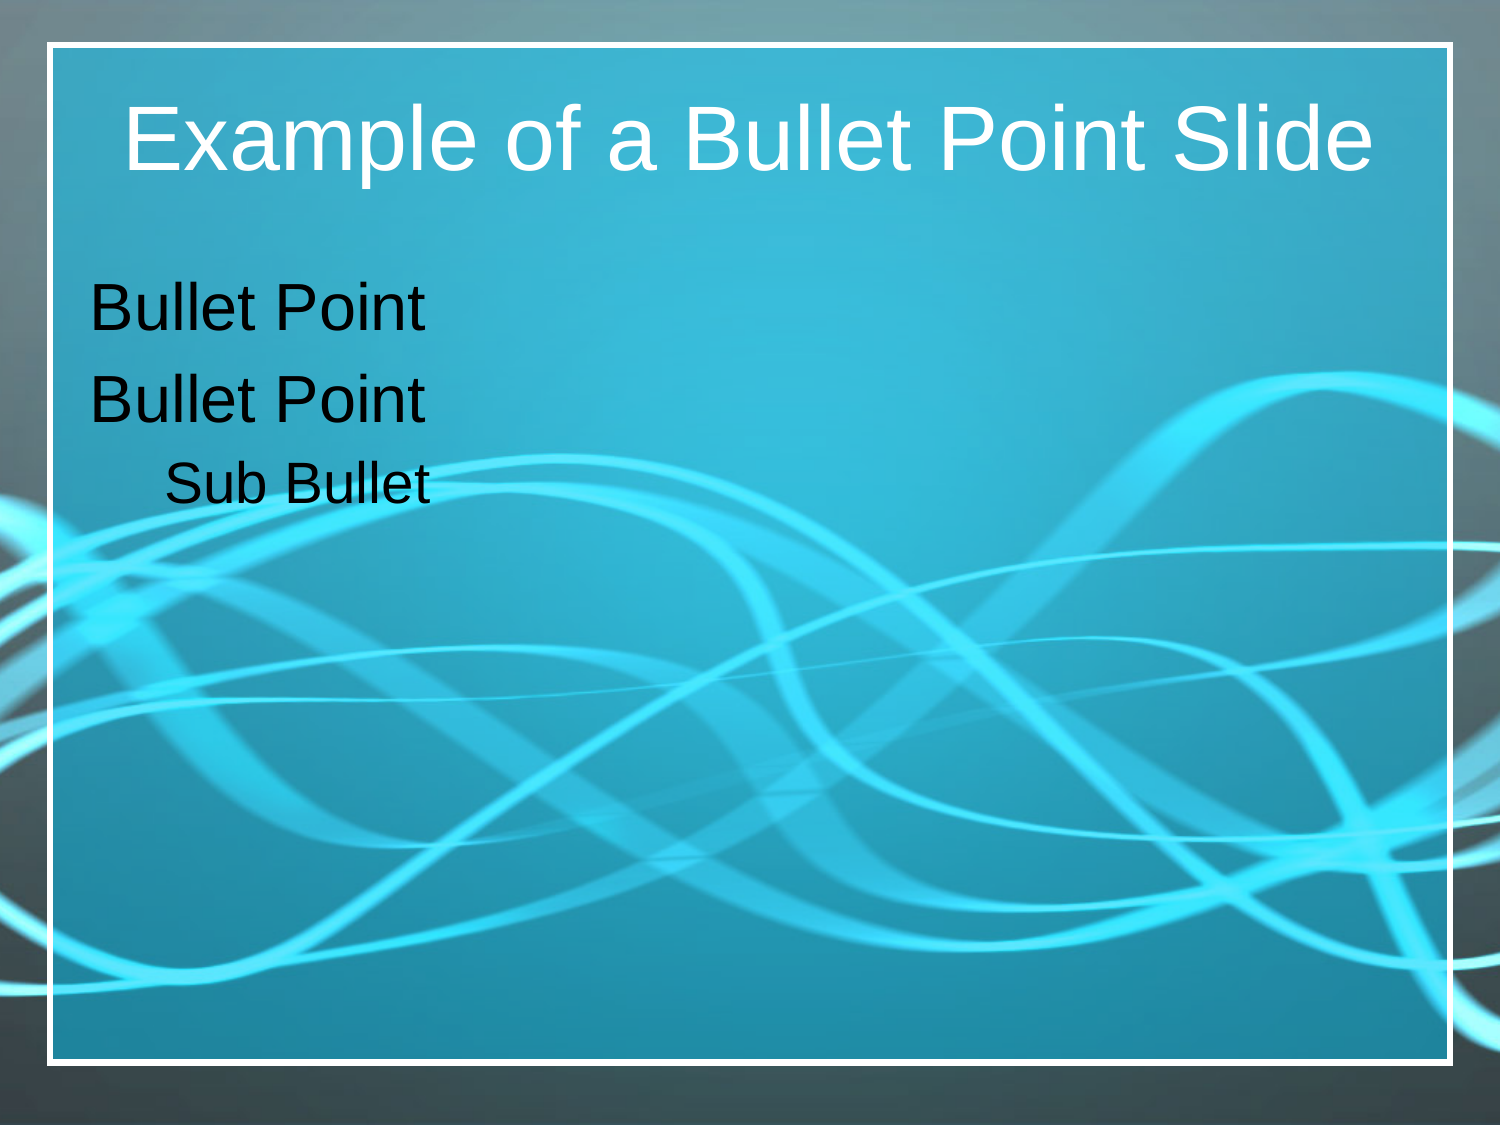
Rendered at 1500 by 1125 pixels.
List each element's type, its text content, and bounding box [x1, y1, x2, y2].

title Example of a Bullet Point Slide [75, 45, 1426, 233]
list Bullet Point Bullet Point Sub Bullet [75, 262, 1426, 870]
picture [0, 0, 1500, 1125]
